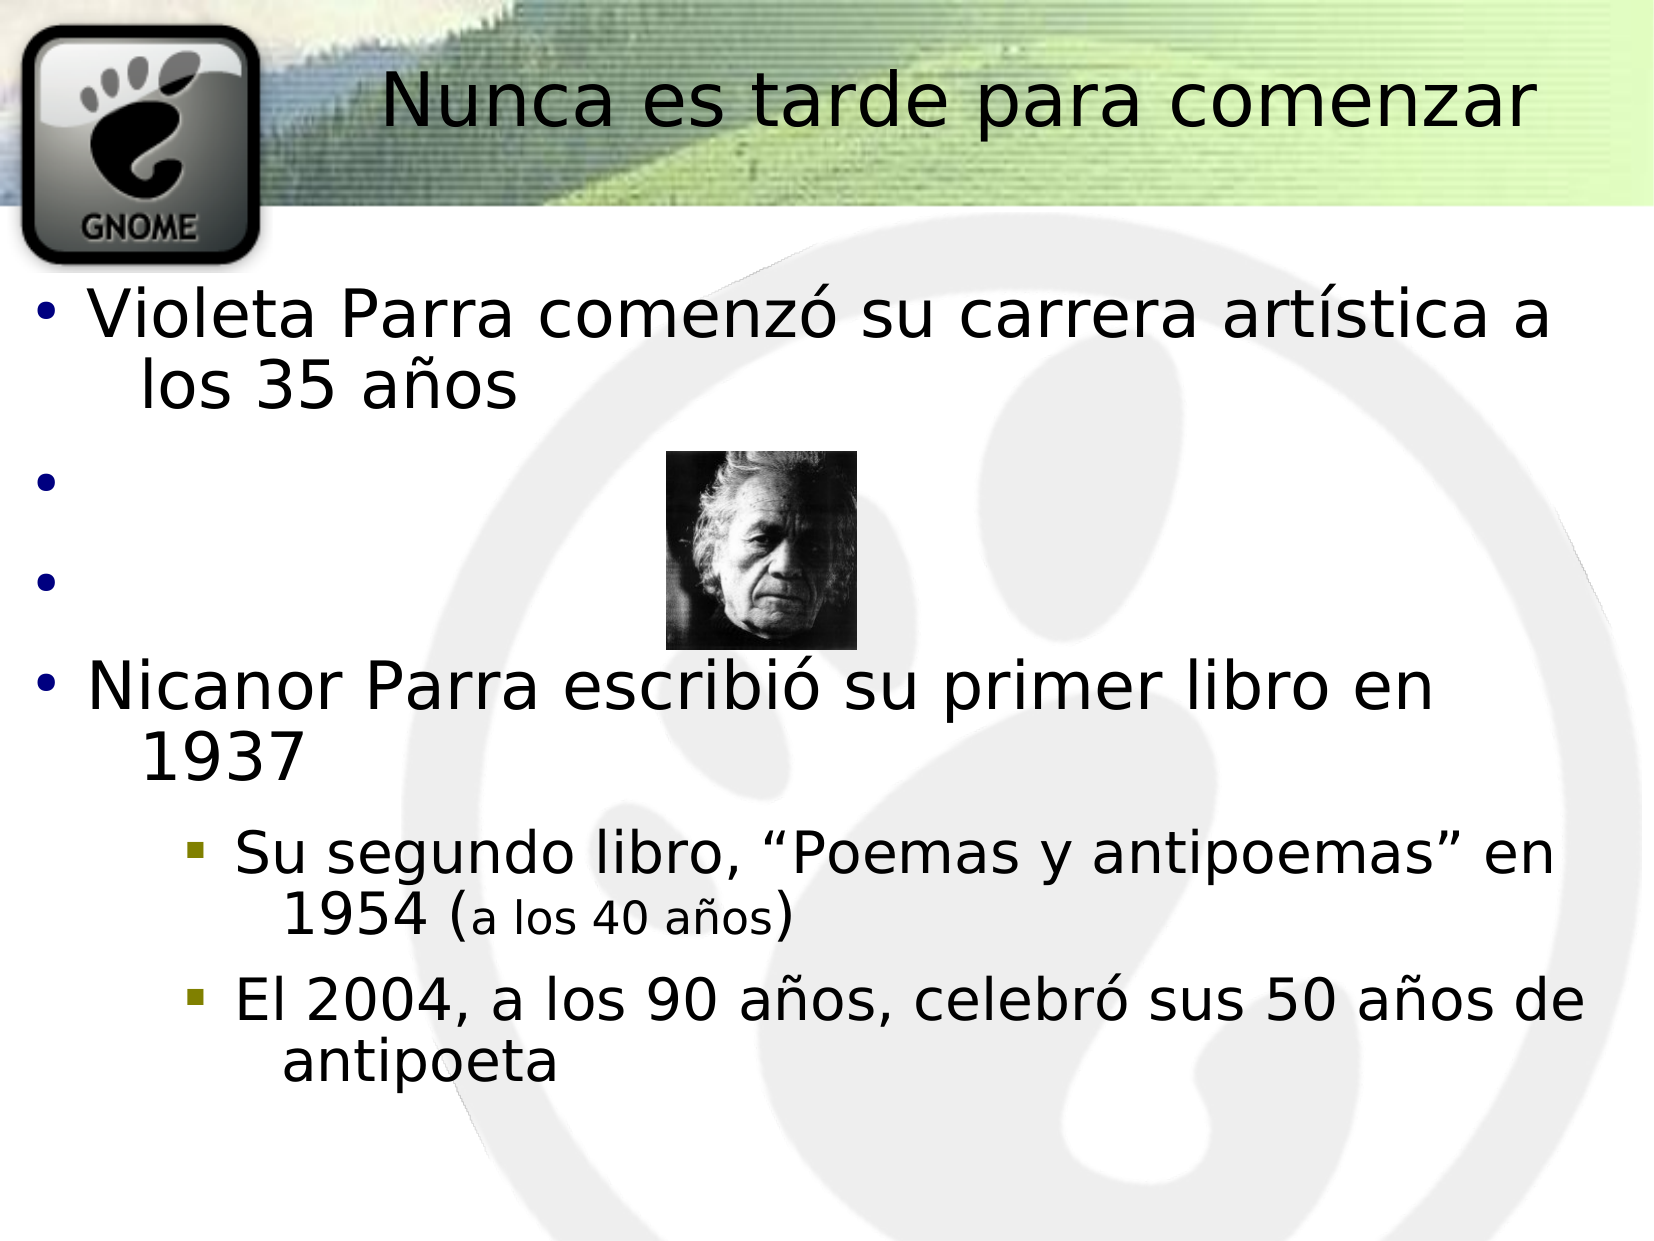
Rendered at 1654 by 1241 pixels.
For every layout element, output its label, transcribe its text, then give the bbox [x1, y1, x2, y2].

picture [0, 0, 1654, 1241]
list Violeta Parra comenzó su carrera artística a los 35 años Nicanor Parra escribió su primer libro en 1937 Su segundo libro, “Poemas y antipoemas” en 1954 (a los 40 años) El 2004, a los 90 años, celebró sus 50 años de antipoeta [0, 280, 1595, 1225]
title Nunca es tarde para comenzar [265, 0, 1653, 207]
picture [666, 451, 857, 650]
